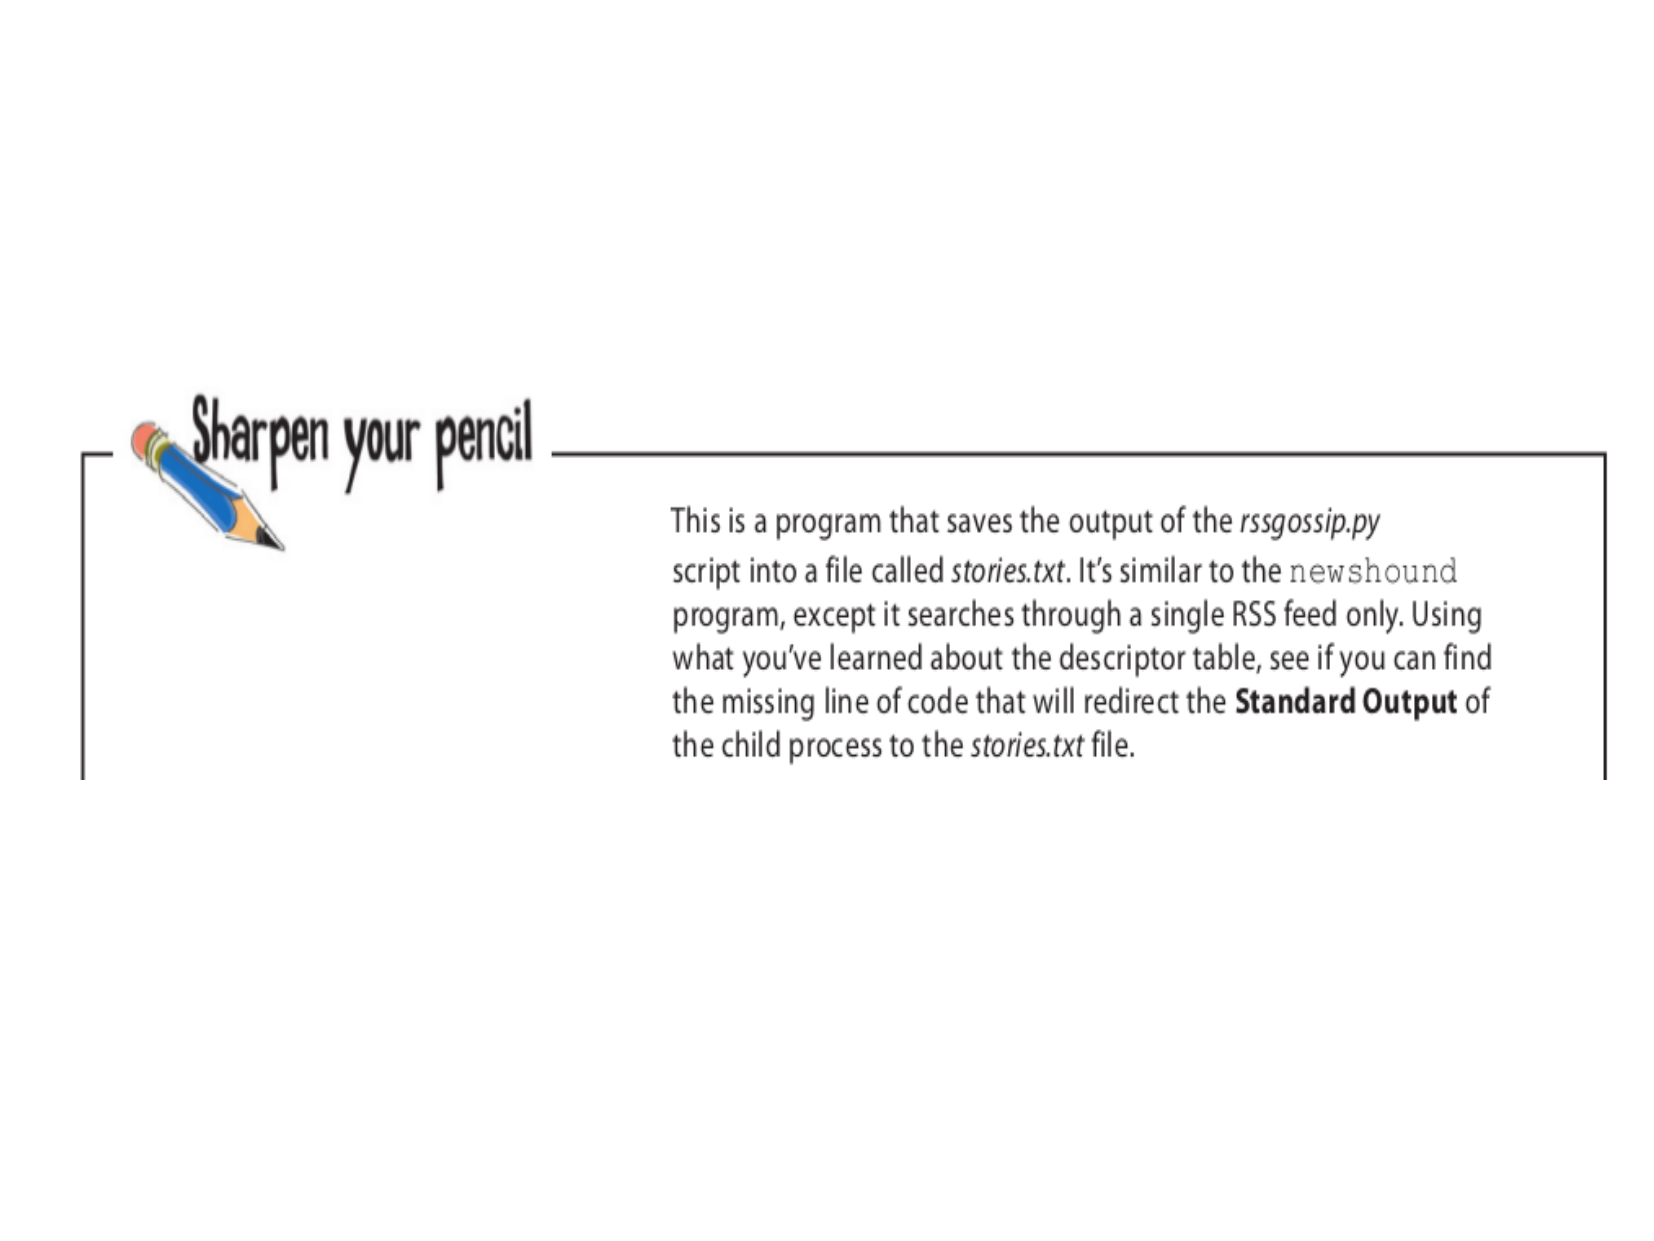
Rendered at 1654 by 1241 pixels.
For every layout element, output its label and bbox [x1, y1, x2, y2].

picture [35, 377, 1630, 780]
